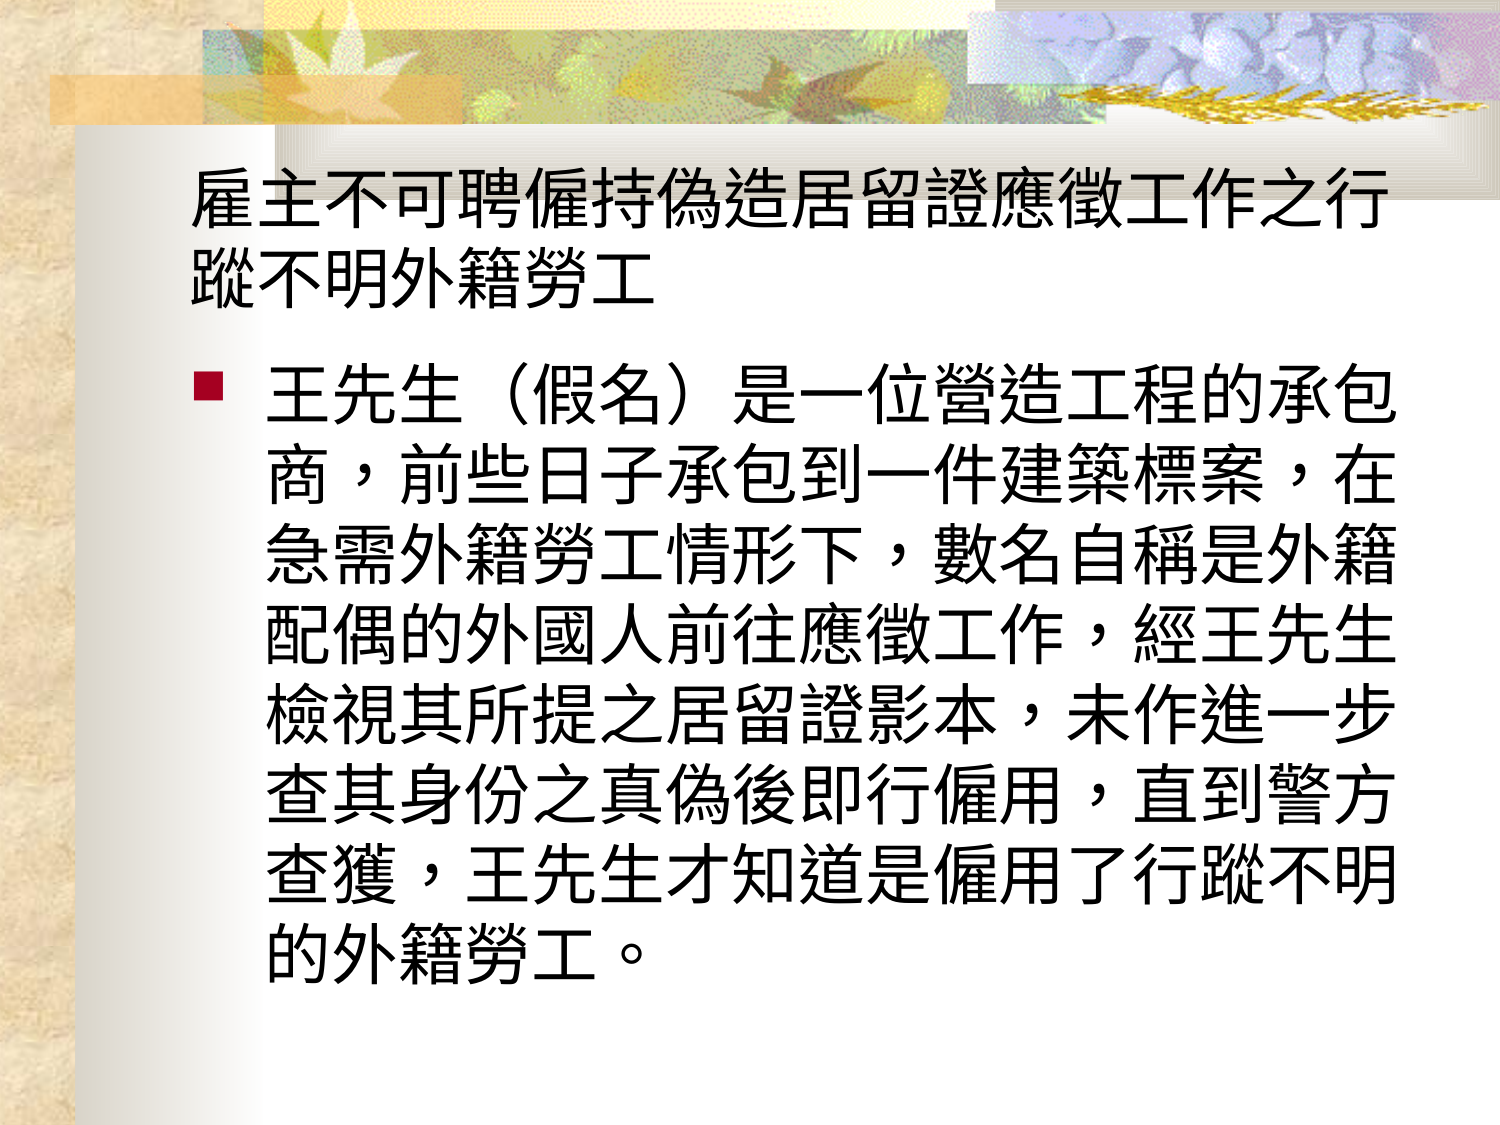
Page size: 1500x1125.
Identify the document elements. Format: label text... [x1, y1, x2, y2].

title 雇主不可聘僱持偽造居留證應徵工作之行蹤不明外籍勞工 [174, 137, 1450, 325]
list 王先生（假名）是一位營造工程的承包商，前些日子承包到一件建築標案，在急需外籍勞工情形下，數名自稱是外籍配偶的外國人前往應徵工作，經王先生檢視其所提之居留證影本，未作進一步查其身份之真偽後即行僱用，直到警方查獲，王先生才知道是僱用了行蹤不明的外籍勞工。 [174, 344, 1450, 1020]
picture [0, 0, 1500, 1125]
